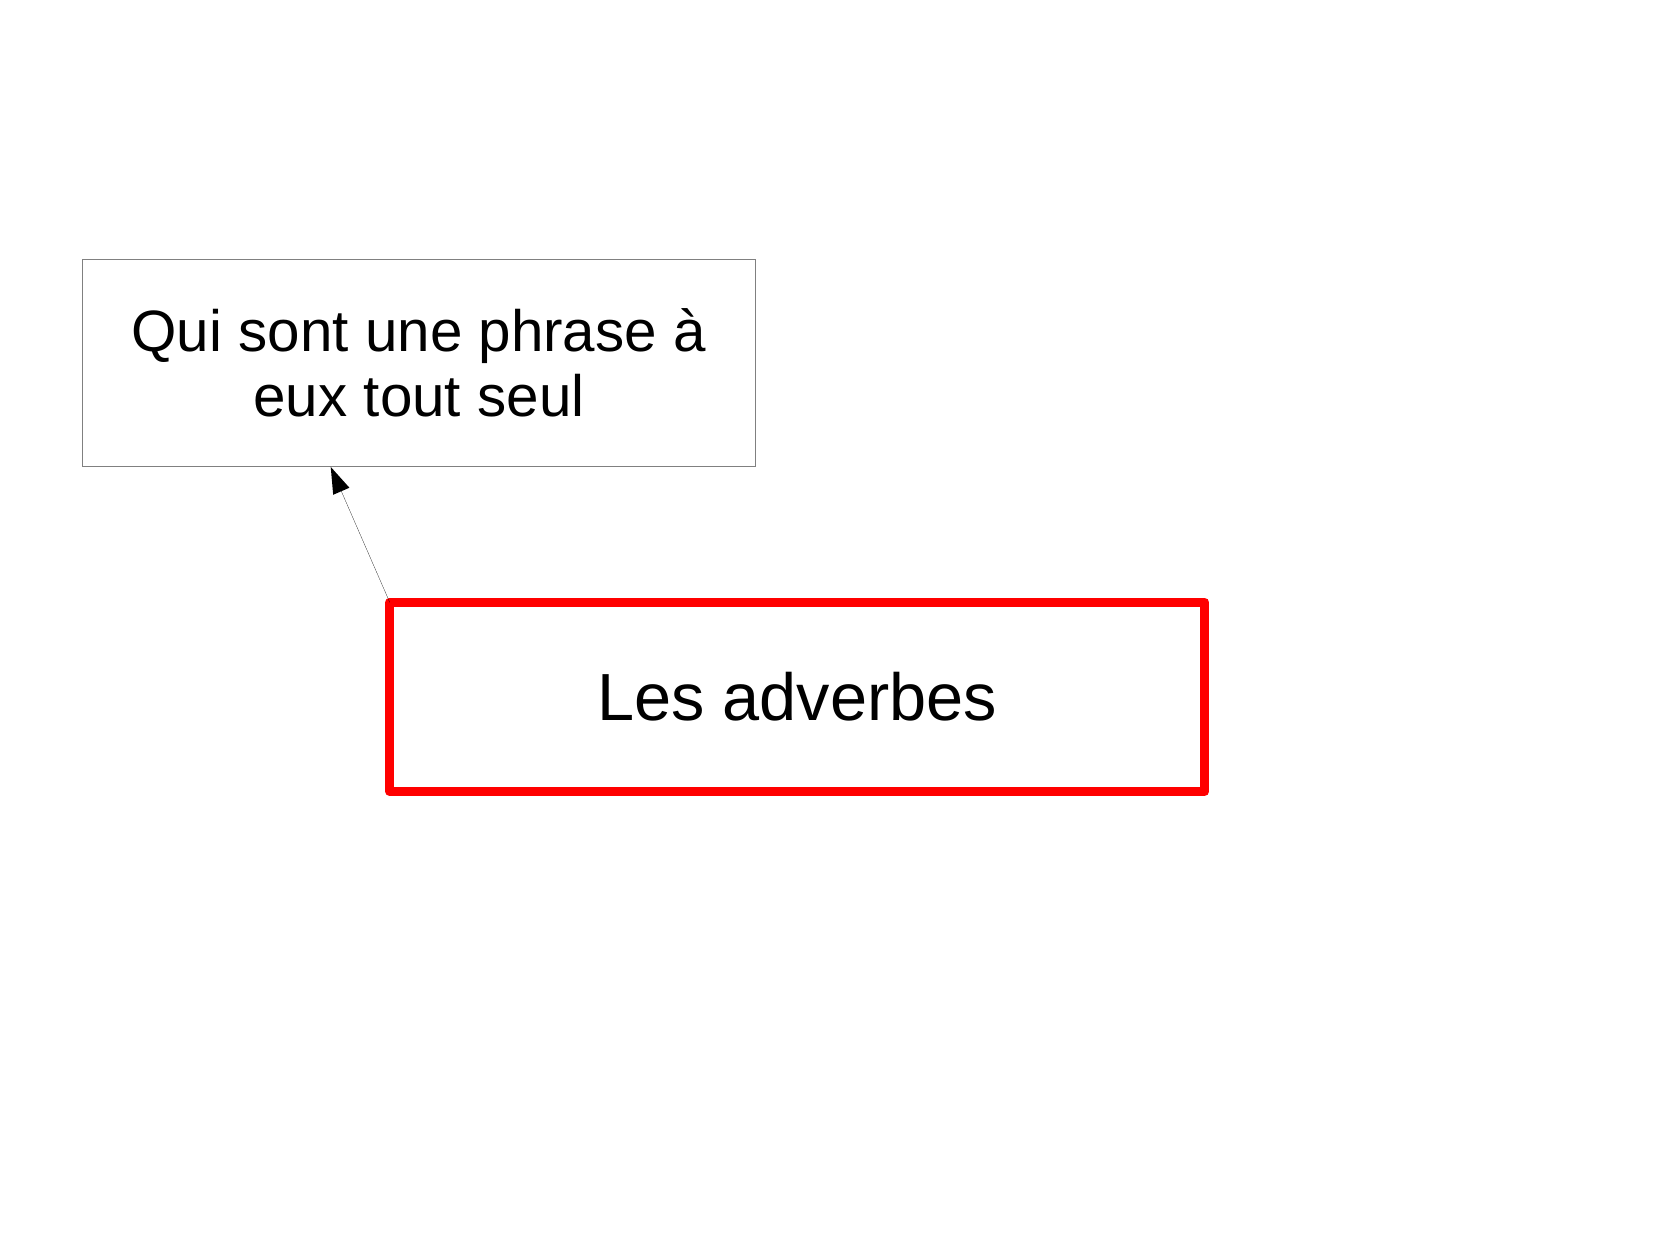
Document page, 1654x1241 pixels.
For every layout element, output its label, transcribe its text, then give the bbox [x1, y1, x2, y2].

title Qui sont une phrase à eux tout seul [82, 259, 756, 467]
subtitle Les adverbes [389, 602, 1205, 792]
